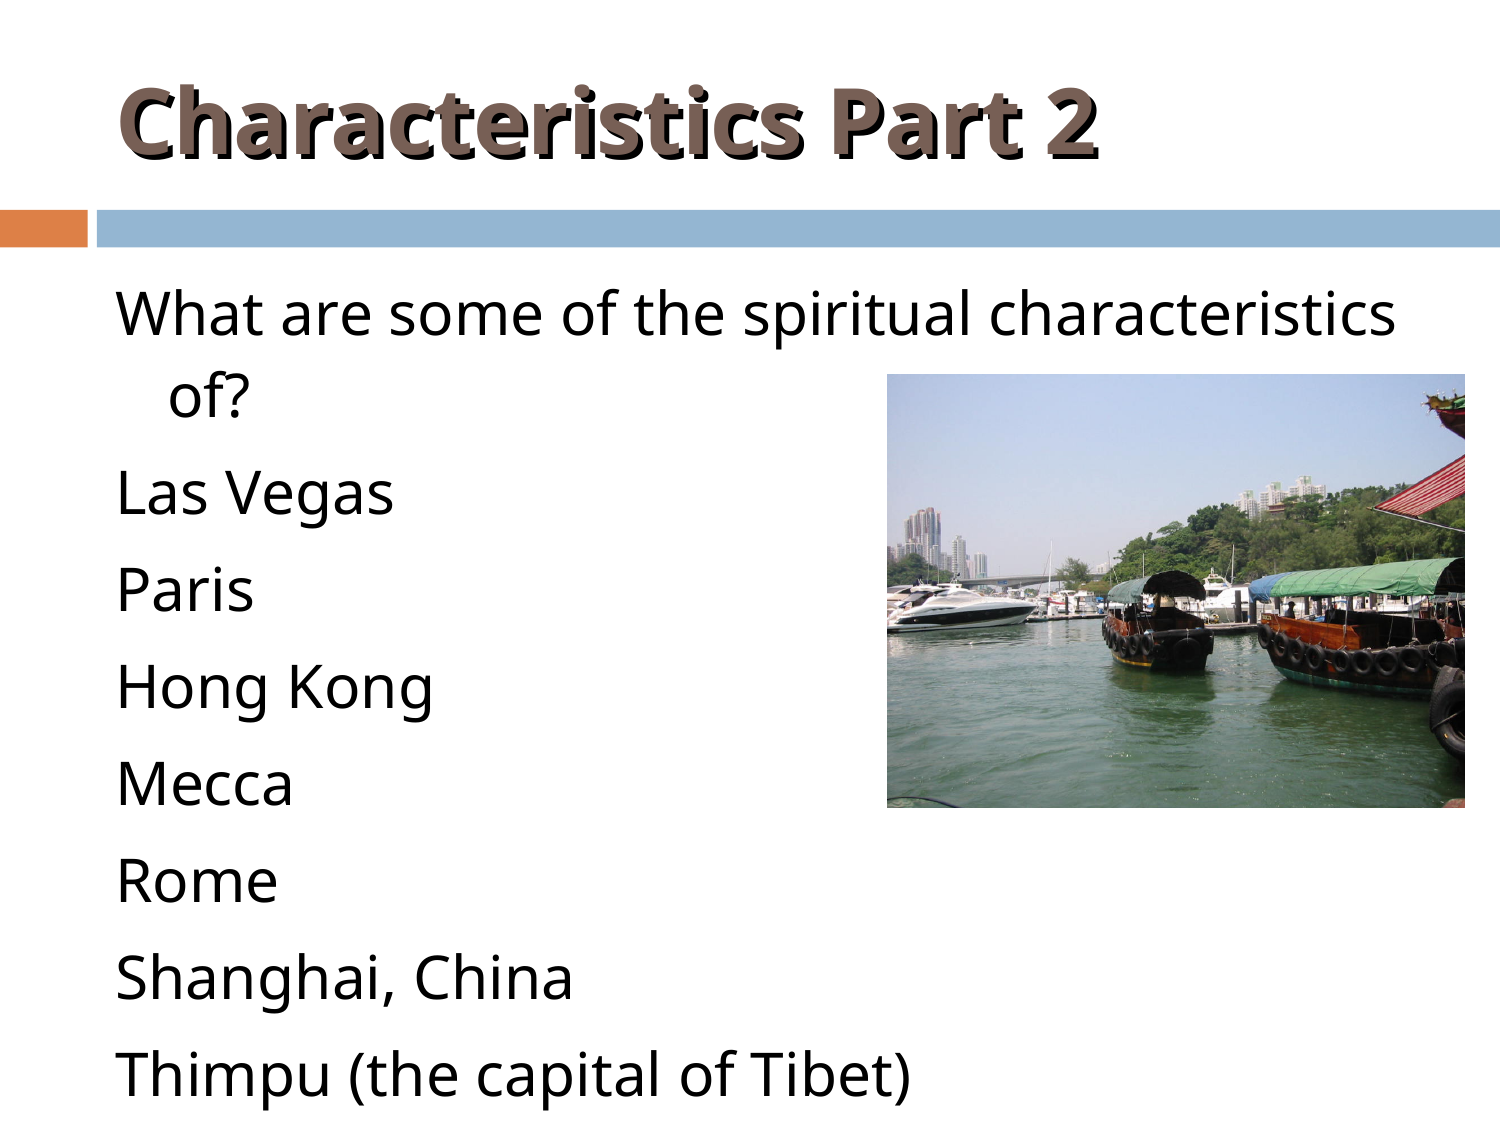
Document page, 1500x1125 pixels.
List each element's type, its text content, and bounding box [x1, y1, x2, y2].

picture [887, 374, 1465, 808]
list What are some of the spiritual characteristics of? Las Vegas Paris Hong Kong Mecca Rome Shanghai, China Thimpu (the capital of Tibet) Geneva [100, 262, 1475, 1088]
title Characteristics Part 2 [100, 37, 1438, 201]
